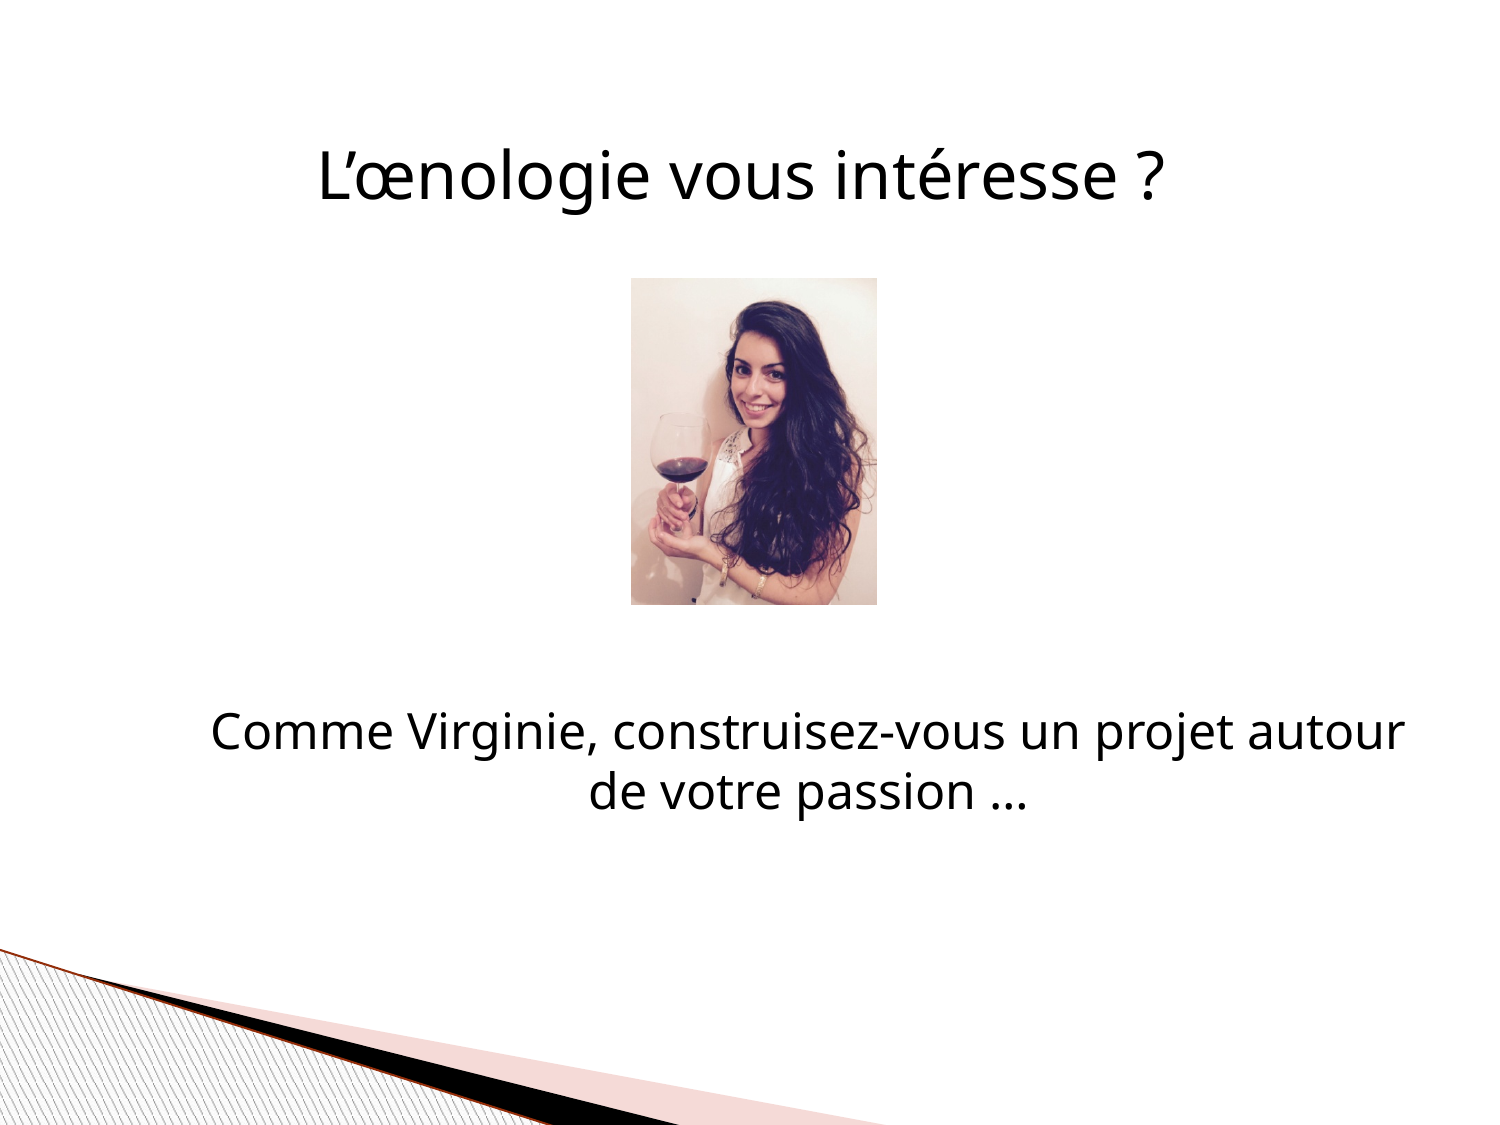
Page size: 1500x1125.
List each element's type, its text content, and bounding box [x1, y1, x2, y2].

picture [631, 278, 877, 605]
text_box Comme Virginie, construisez-vous un projet autour de votre passion … [194, 692, 1424, 828]
text_box L’œnologie vous intéresse ? [218, 125, 1282, 221]
picture [0, 952, 543, 1125]
